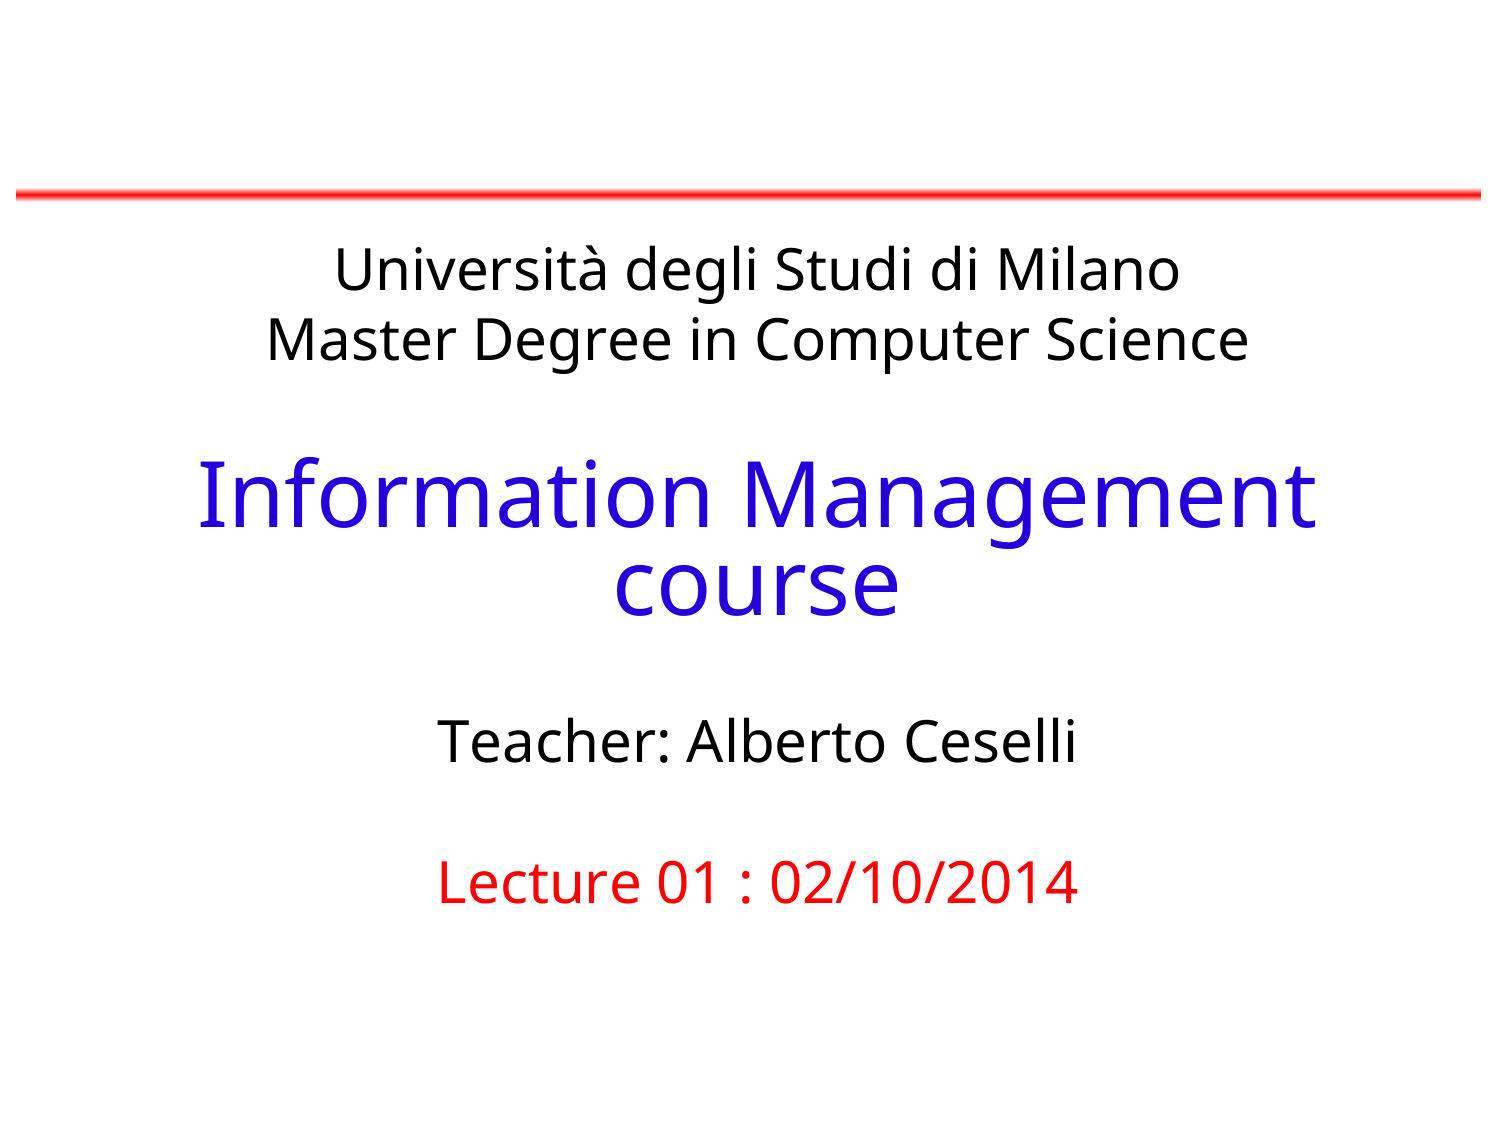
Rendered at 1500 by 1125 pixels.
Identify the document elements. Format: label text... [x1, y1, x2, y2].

subtitle Università degli Studi di Milano Master Degree in Computer Science Information Management course Teacher: Alberto Ceselli Lecture 01 : 02/10/2014 [124, 26, 1391, 1125]
